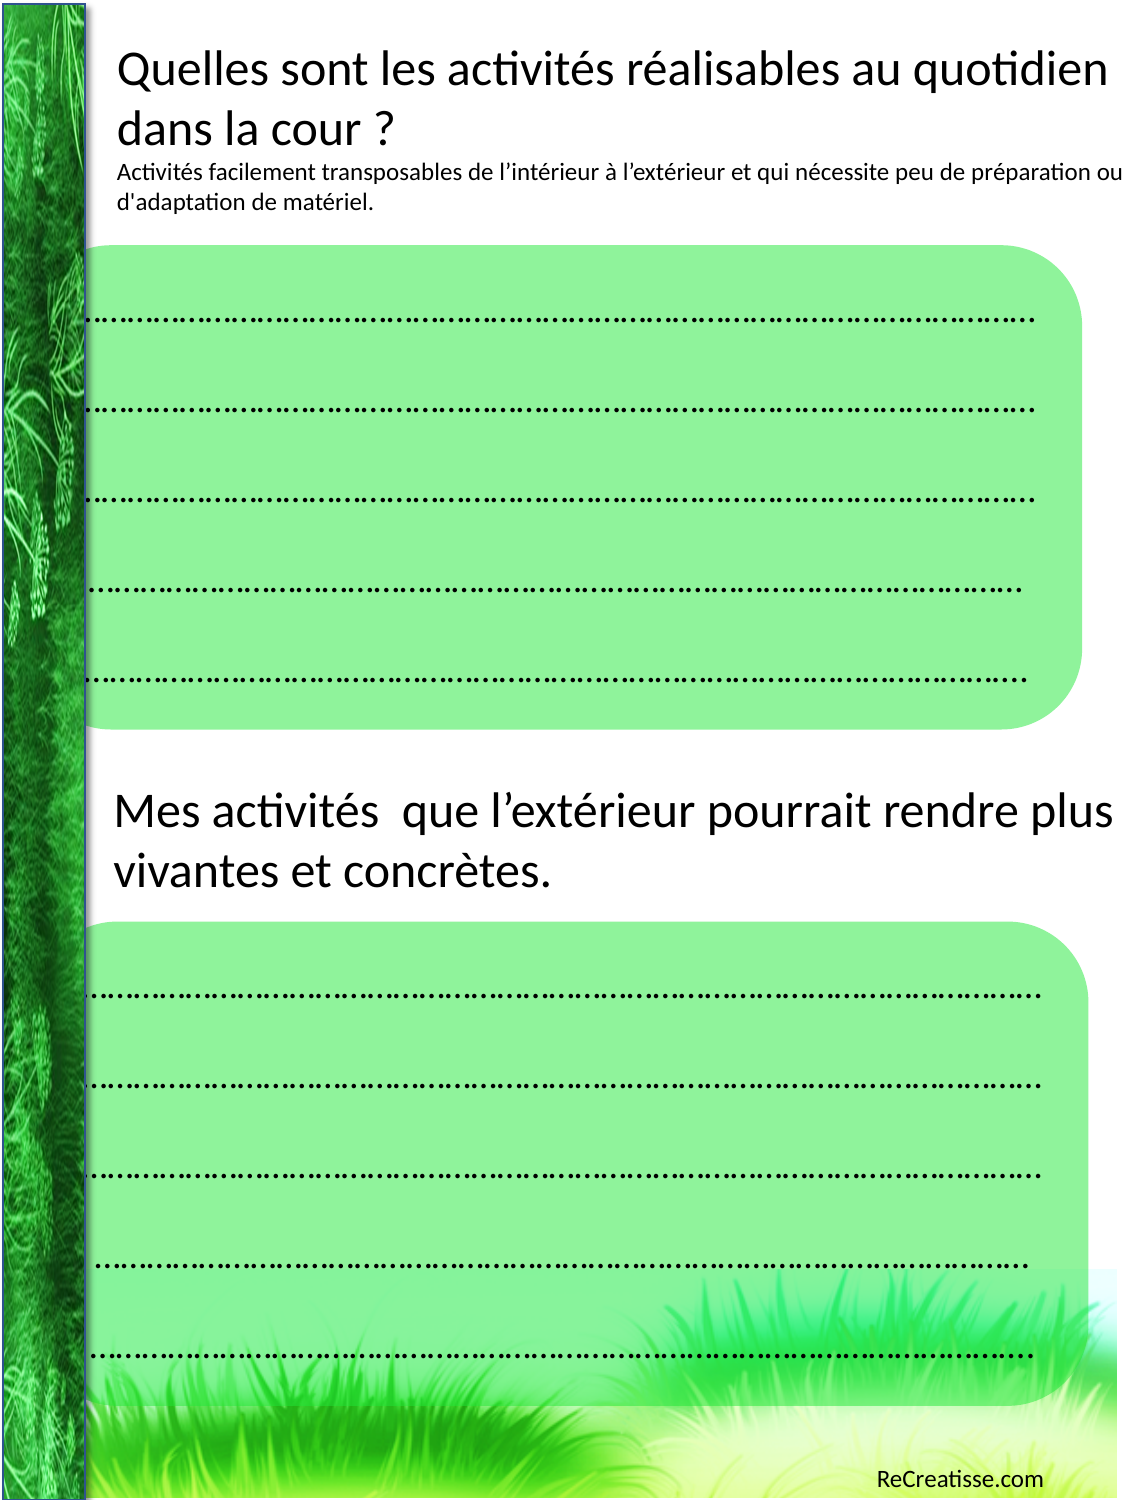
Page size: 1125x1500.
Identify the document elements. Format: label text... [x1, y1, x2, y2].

text_box Quelles sont les activités réalisables au quotidien dans la cour ? Activités facilement transposables de l’intérieur à l’extérieur et qui nécessite peu de préparation ou d'adaptation de matériel. [101, 28, 1125, 226]
picture [0, 0, 1118, 1500]
text_box ReCreatisse.com [861, 1454, 1110, 1500]
text_box ………………………………………………………………………………………………… ………………………………………………………………………………………………… ………………………………………………………………………………………………… ……………………………………………………………………………………………… ………………………………………………………………………………………………. [99, 921, 1089, 1406]
text_box Mes activités que l’extérieur pourrait rendre plus vivantes et concrètes. [99, 769, 1125, 906]
text_box ………………………………………………………………………………………………… ………………………………………………………………………………………………… ………………………………………………………………………………………………… ……………………………………………………………………………………………… ………………………………………………………………………………………………. [99, 245, 1083, 730]
